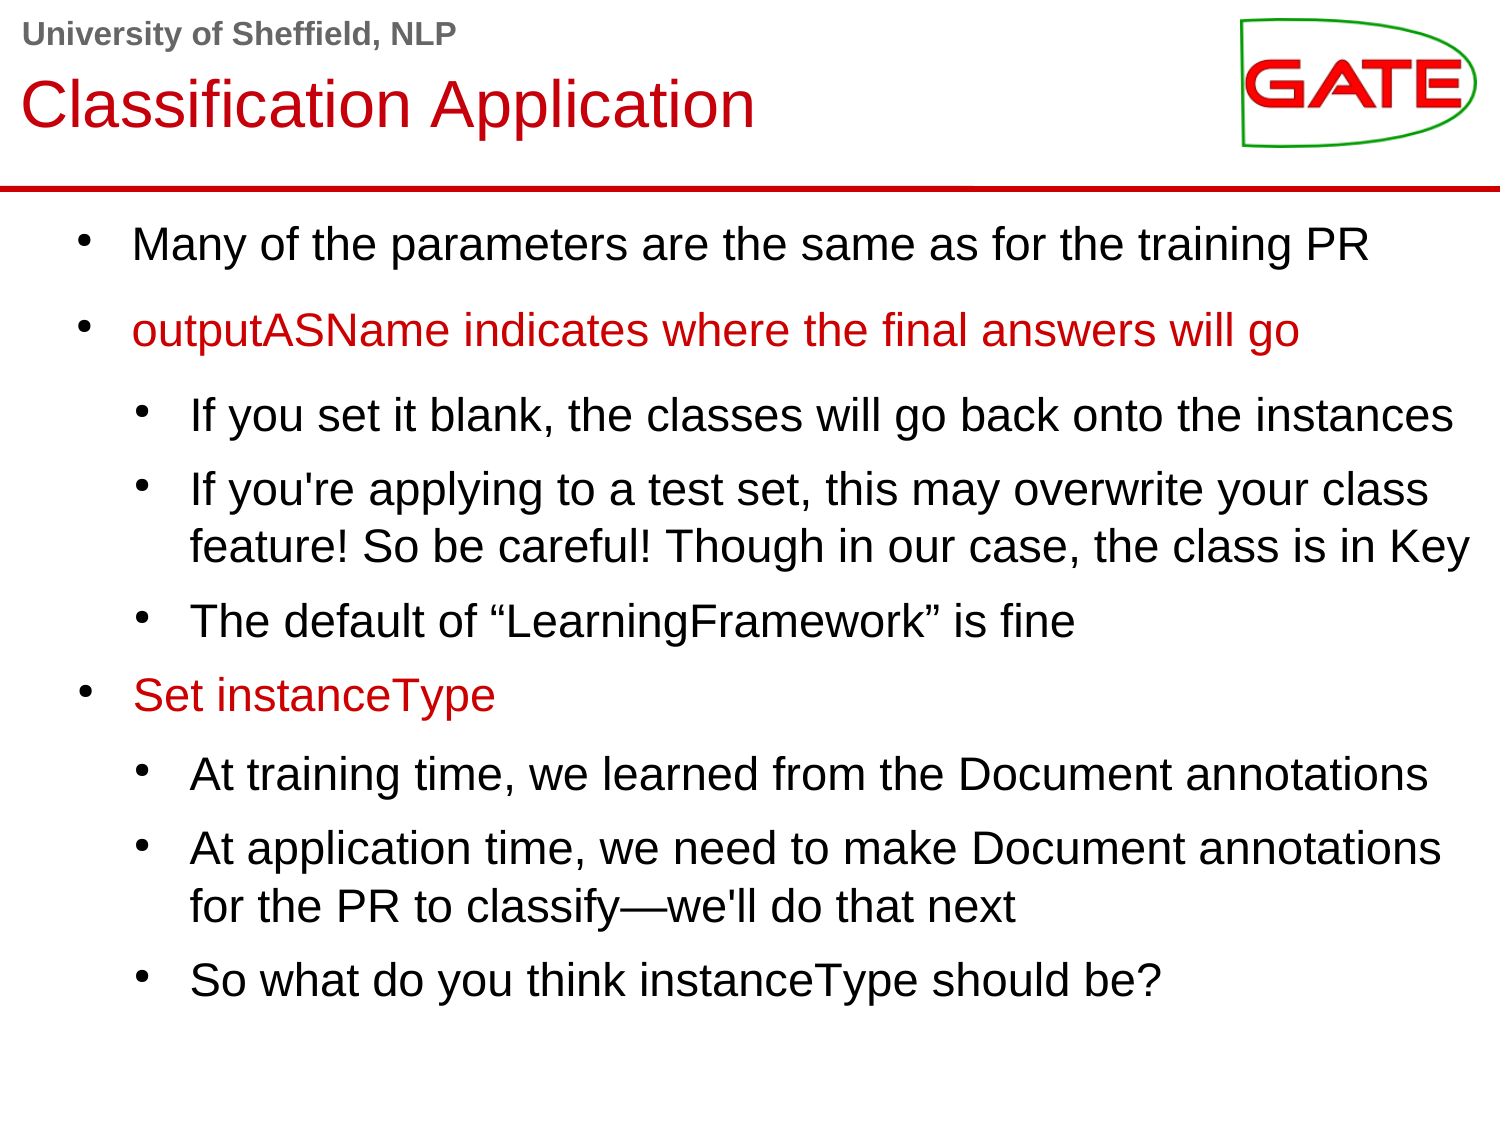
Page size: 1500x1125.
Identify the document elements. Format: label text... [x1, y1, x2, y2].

picture [1240, 18, 1477, 148]
title Classification Application [20, 27, 1240, 183]
list Many of the parameters are the same as for the training PR outputASName indicates where the final answers will go If you set it blank, the classes will go back onto the instances If you're applying to a test set, this may overwrite your class feature! So be careful! Though in our case, the class is in Key The default of “LearningFramework” is fine Set instanceType At training time, we learned from the Document annotations At application time, we need to make Document annotations for the PR to classify—we'll do that next So what do you think instanceType should be? [23, 212, 1477, 1063]
